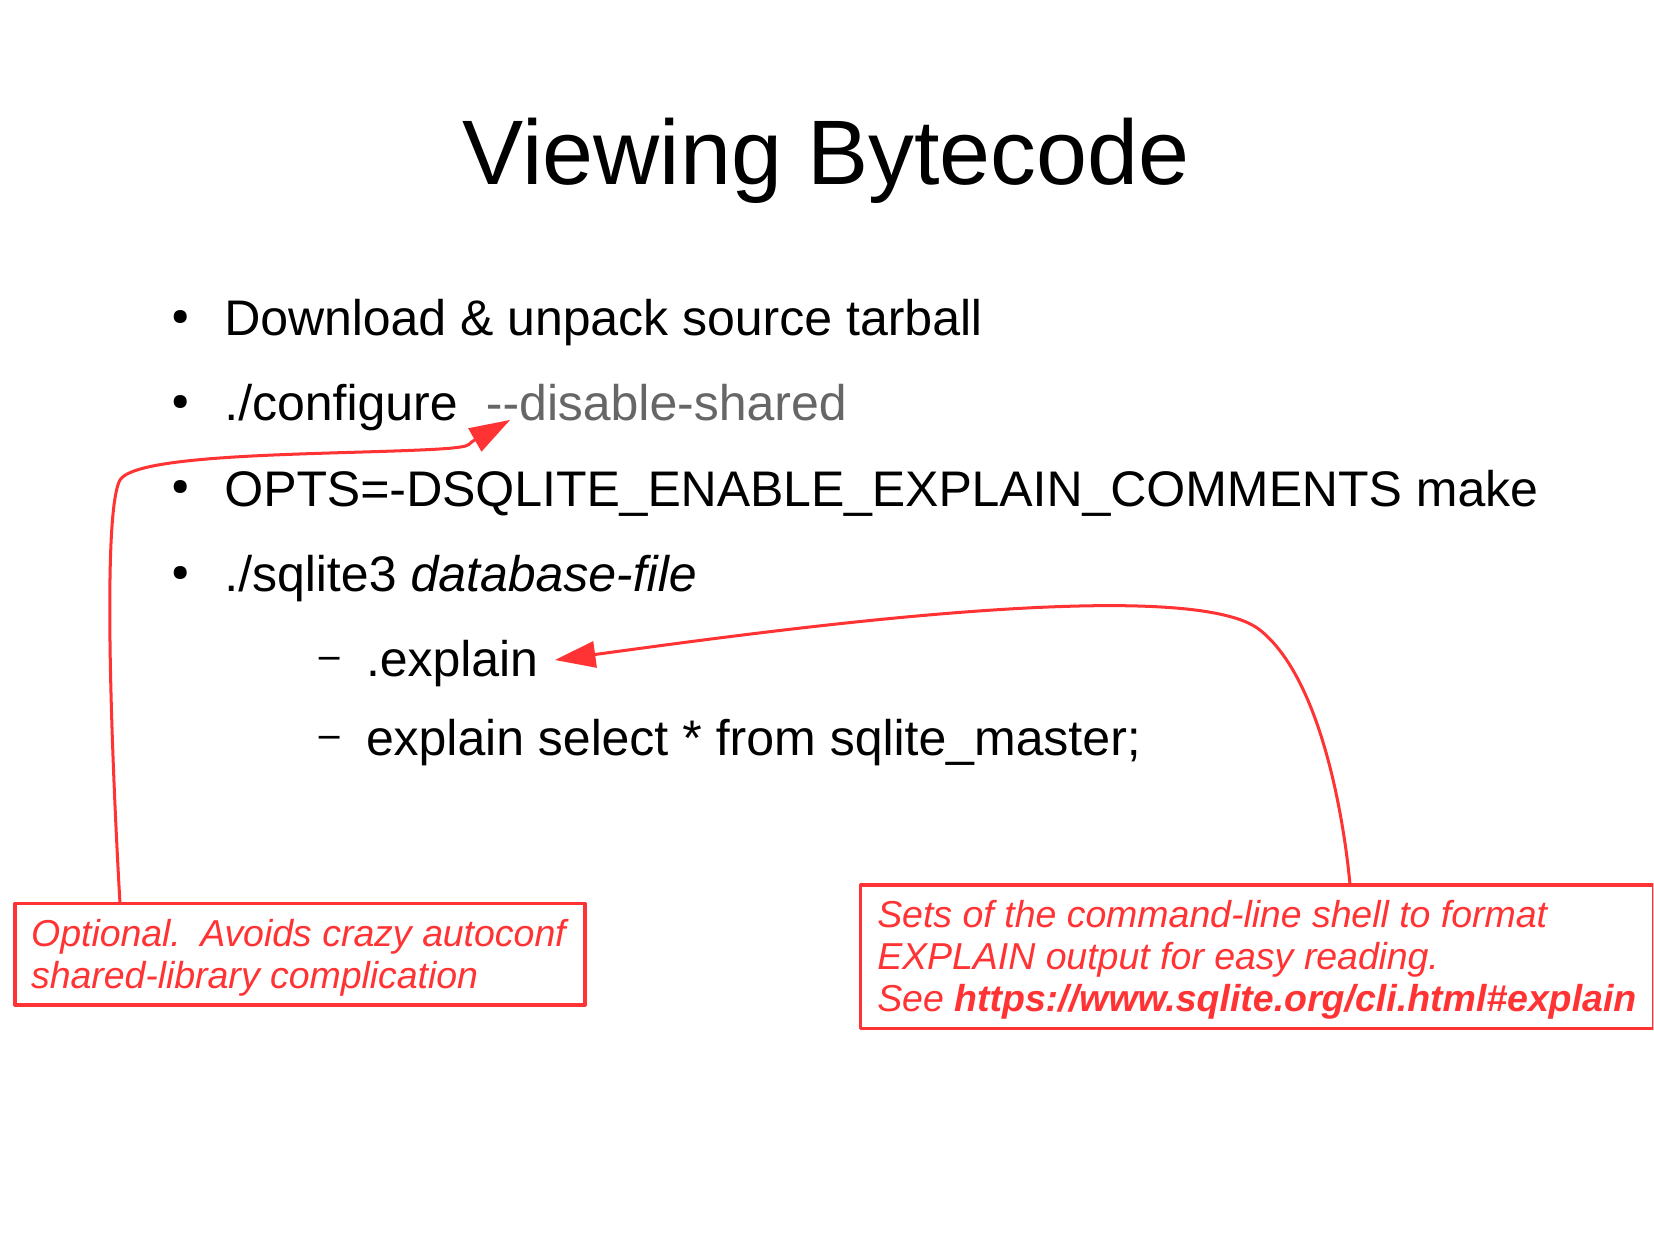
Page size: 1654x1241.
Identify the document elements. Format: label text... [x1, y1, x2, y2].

text_box Sets of the command-line shell to format EXPLAIN output for easy reading. See https://www.sqlite.org/cli.html#explain [860, 885, 1654, 1029]
text_box Optional. Avoids crazy autoconf shared-library complication [15, 903, 586, 1006]
list Download & unpack source tarball ./configure --disable-shared OPTS=-DSQLITE_ENABLE_EXPLAIN_COMMENTS make ./sqlite3 database-file .explain explain select * from sqlite_master; [82, 290, 1571, 1010]
title Viewing Bytecode [82, 49, 1571, 257]
